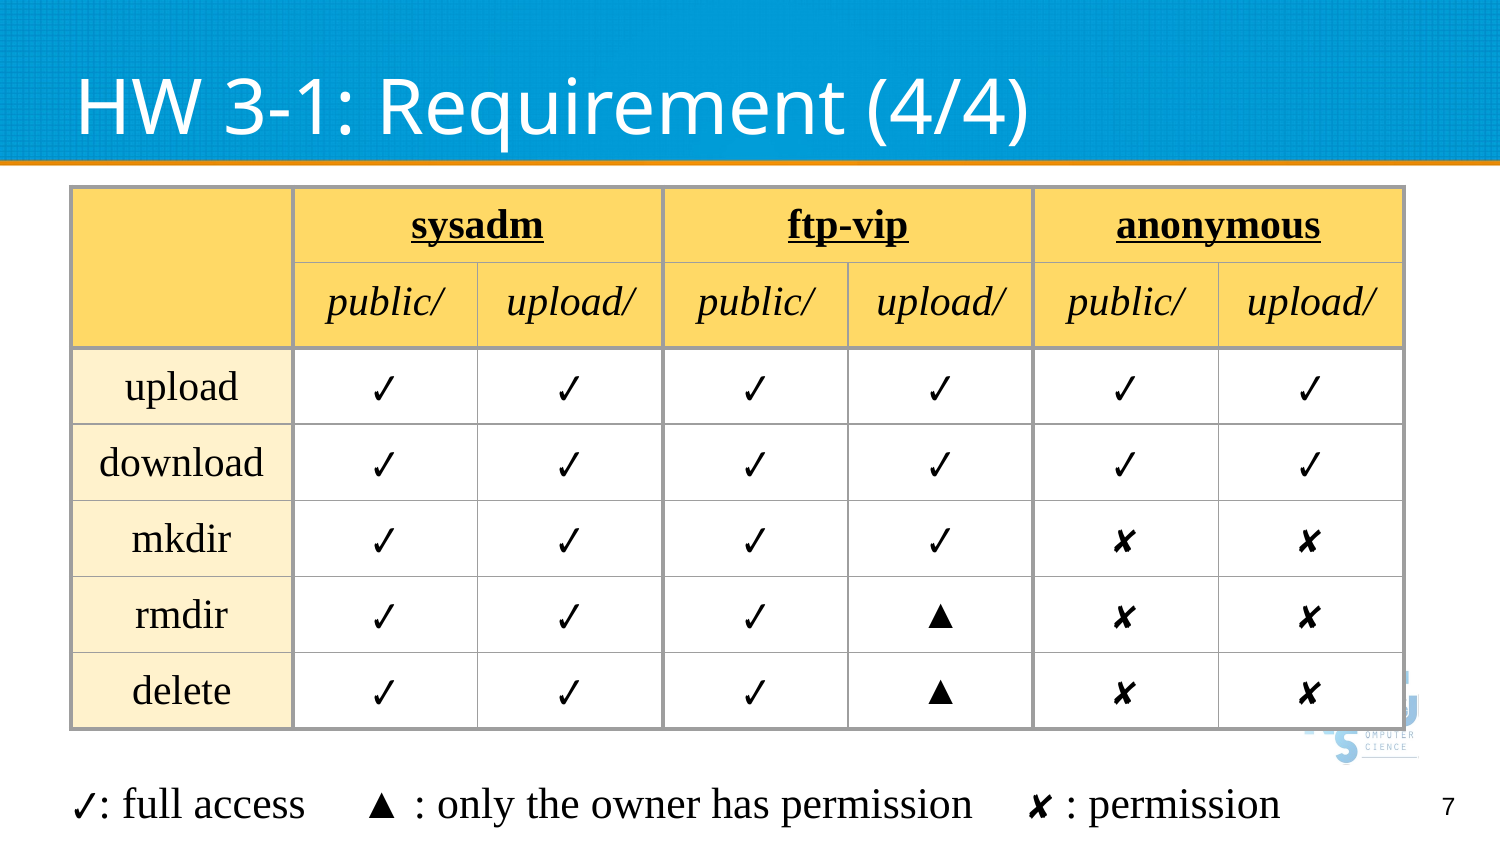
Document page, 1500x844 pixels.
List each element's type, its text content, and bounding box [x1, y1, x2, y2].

table_cell ✔ [295, 577, 477, 652]
table_cell upload/ [849, 263, 1031, 346]
table_cell ✔ [849, 350, 1031, 423]
table_cell ✘ [1219, 653, 1402, 727]
table_cell ✔ [1035, 425, 1218, 500]
slide_number <number> [1406, 779, 1494, 844]
table_cell rmdir [73, 577, 291, 652]
table_header [73, 189, 291, 346]
table_cell public/ [295, 263, 477, 346]
list ✔: full access ▲: only the owner has permission ✘: permission denied [72, 766, 1406, 844]
table_cell ✔ [665, 653, 847, 727]
table_cell ✘ [1035, 501, 1218, 576]
table_cell public/ [1035, 263, 1218, 346]
table_cell ▲ [849, 653, 1031, 727]
table_cell ✘ [1219, 577, 1402, 652]
table_cell ✔ [665, 425, 847, 500]
table_cell ✔ [478, 425, 661, 500]
table_cell mkdir [73, 501, 291, 576]
table_cell download [73, 425, 291, 500]
table_cell ✘ [1035, 577, 1218, 652]
table_header ftp-vip [665, 189, 1031, 262]
table_cell ✔ [1035, 350, 1218, 423]
table_cell upload/ [478, 263, 661, 346]
table_cell ✔ [665, 501, 847, 576]
table_cell ✘ [1219, 501, 1402, 576]
table_cell ✔ [295, 501, 477, 576]
table_cell ✔ [478, 501, 661, 576]
table_cell ✔ [478, 350, 661, 423]
table_cell ✔ [665, 577, 847, 652]
table_cell ✔ [478, 577, 661, 652]
title HW 3-1: Requirement (4/4) [74, 33, 1425, 175]
table_cell ✘ [1035, 653, 1218, 727]
table_cell ✔ [478, 653, 661, 727]
table_cell upload/ [1219, 263, 1402, 346]
table_cell ✔ [1219, 425, 1402, 500]
table_cell ✔ [849, 425, 1031, 500]
table_cell upload [73, 350, 291, 423]
table_cell ✔ [295, 425, 477, 500]
table_cell ✔ [1219, 350, 1402, 423]
table_cell ▲ [849, 577, 1031, 652]
picture [0, 160, 1500, 844]
table_header anonymous [1035, 189, 1402, 262]
table_cell ✔ [295, 653, 477, 727]
table_cell ✔ [665, 350, 847, 423]
table_cell delete [73, 653, 291, 727]
table_cell ✔ [849, 501, 1031, 576]
table_cell ✔ [295, 350, 477, 423]
table_header sysadm [295, 189, 661, 262]
table_cell public/ [665, 263, 847, 346]
